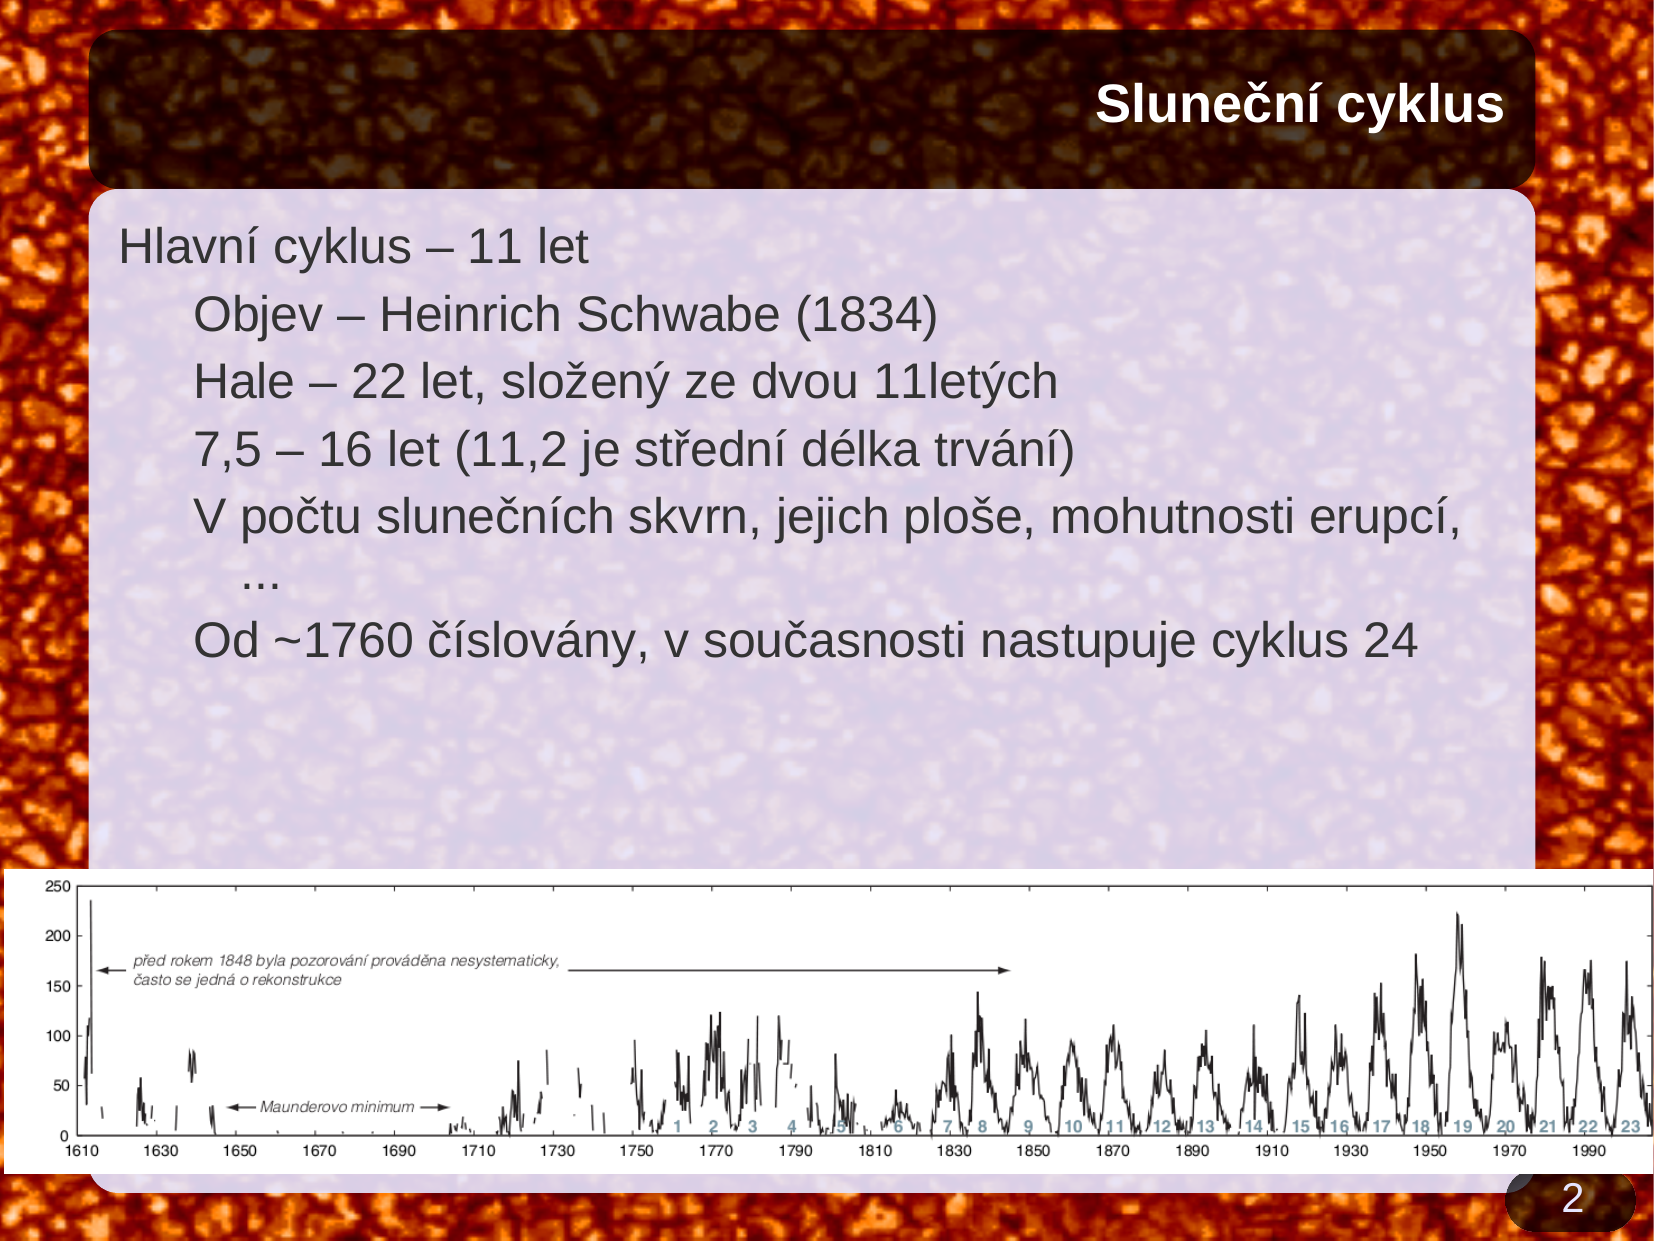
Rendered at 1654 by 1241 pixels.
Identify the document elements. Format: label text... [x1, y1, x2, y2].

title Sluneční cyklus [118, 59, 1506, 148]
picture [0, 0, 1654, 1241]
list Hlavní cyklus – 11 let Objev – Heinrich Schwabe (1834) Hale – 22 let, složený ze dvou 11letých 7,5 – 16 let (11,2 je střední délka trvání) V počtu slunečních skvrn, jejich ploše, mohutnosti erupcí, ... Od ~1760 číslovány, v současnosti nastupuje cyklus 24 [118, 218, 1477, 768]
